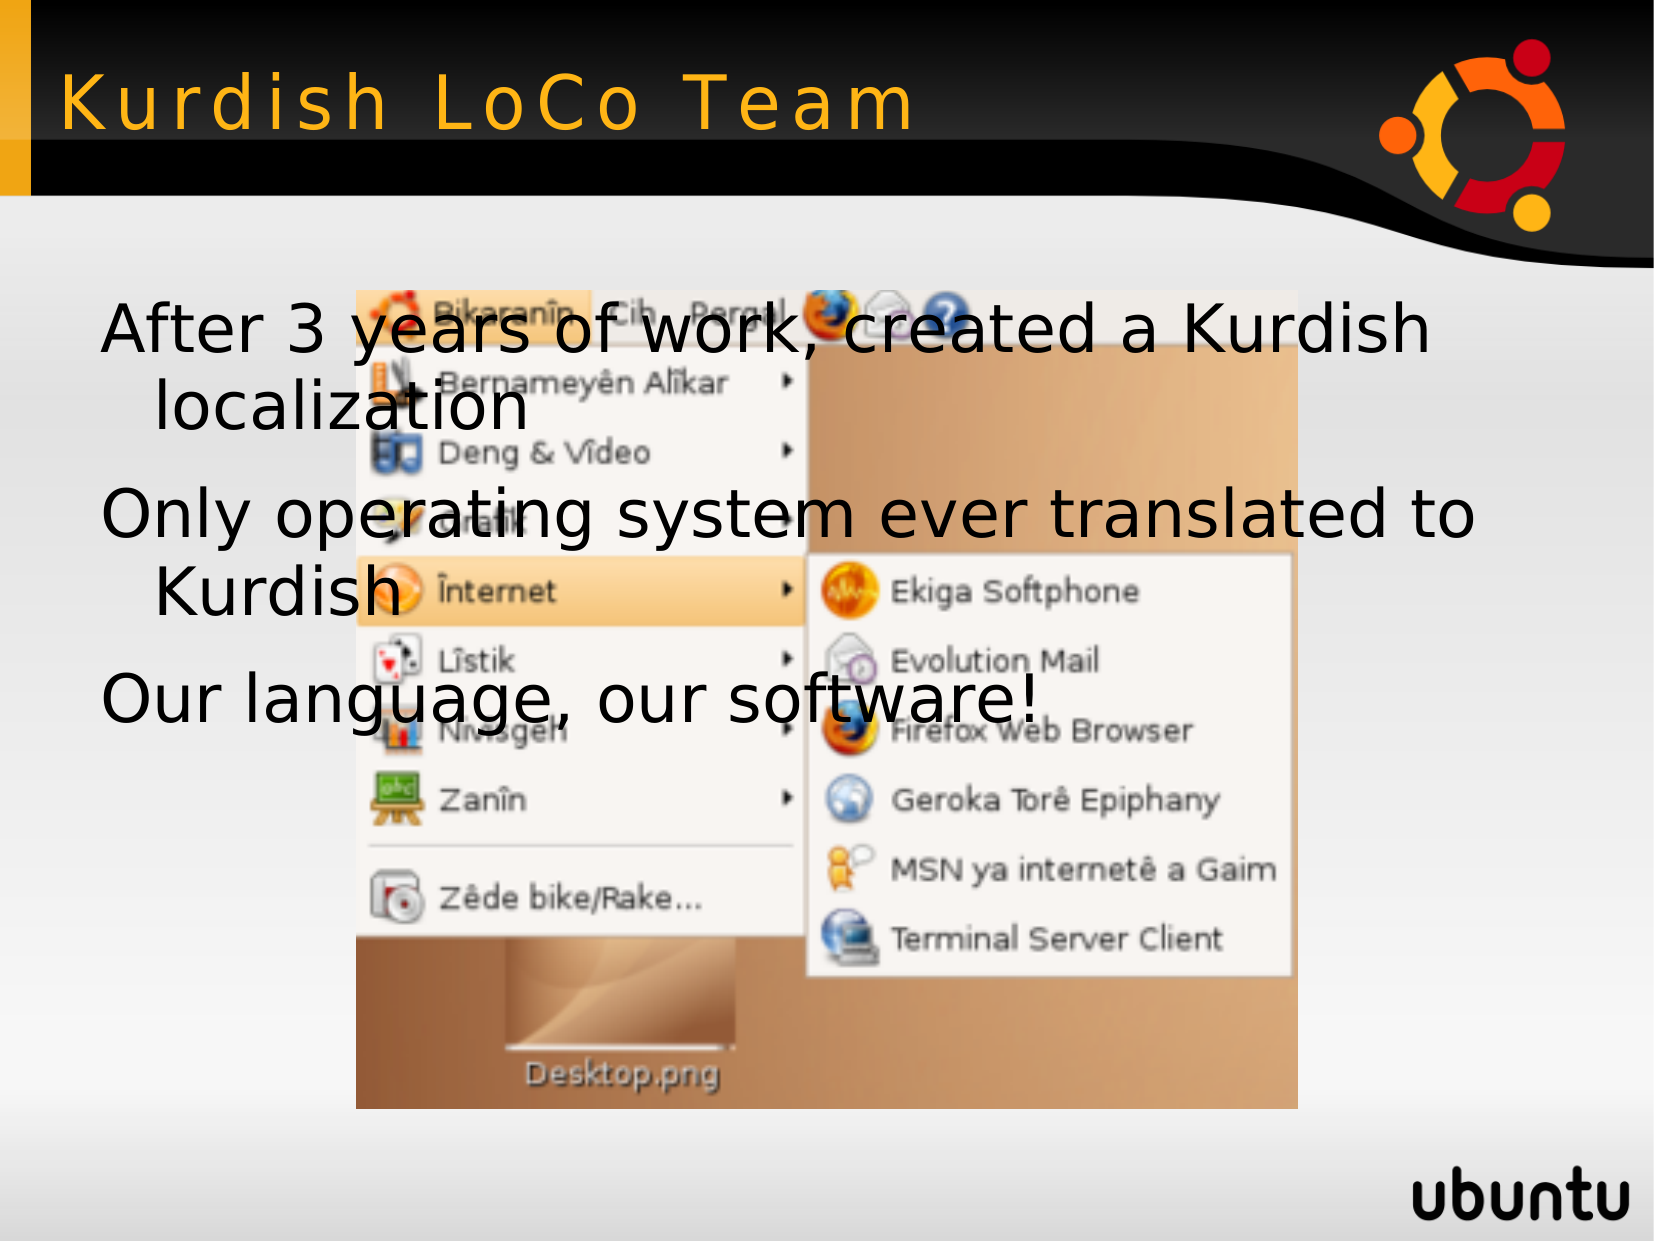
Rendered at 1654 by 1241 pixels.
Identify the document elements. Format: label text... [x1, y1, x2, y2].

title Kurdish LoCo Team [59, 29, 1270, 178]
list After 3 years of work, created a Kurdish localization Only operating system ever translated to Kurdish Our language, our software! [82, 290, 809, 1109]
picture [0, 0, 1654, 1241]
